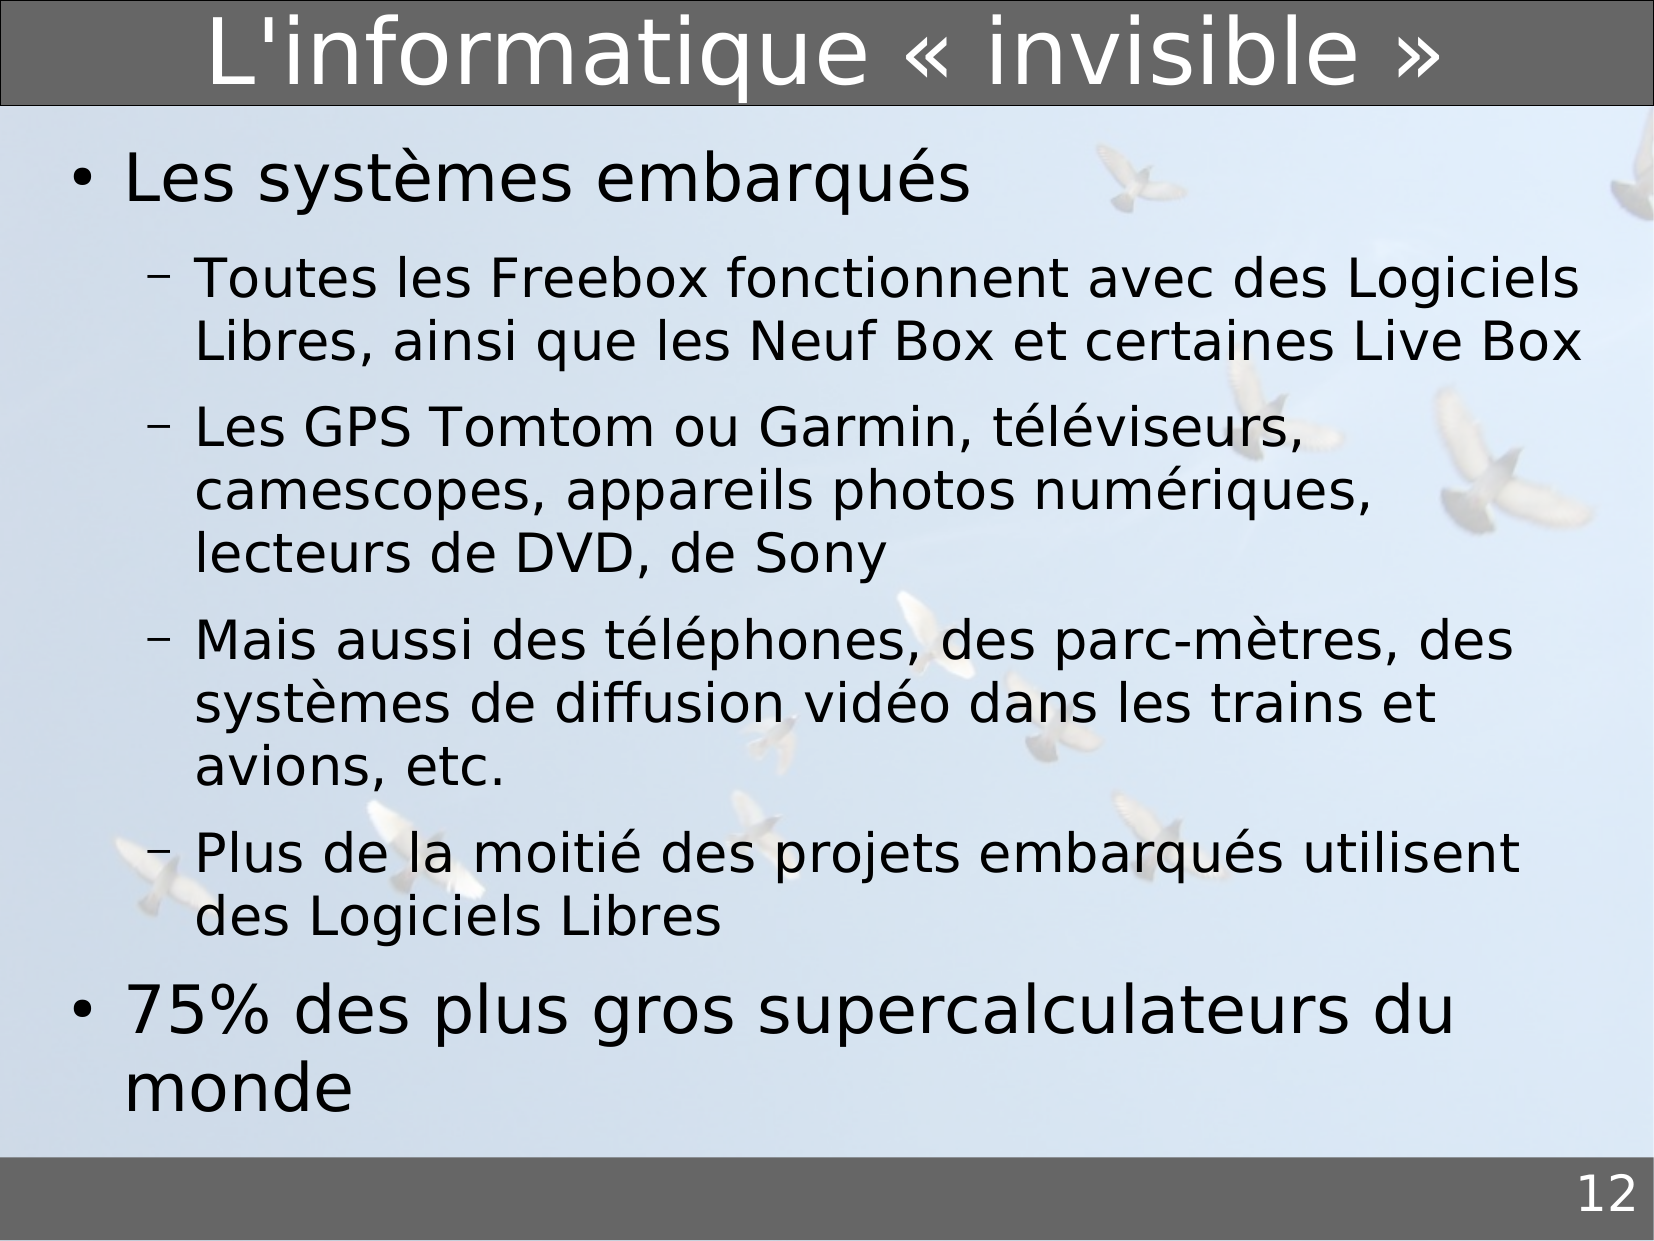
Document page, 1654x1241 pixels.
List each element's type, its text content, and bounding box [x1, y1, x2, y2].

list Les systèmes embarqués Toutes les Freebox fonctionnent avec des Logiciels Libres, ainsi que les Neuf Box et certaines Live Box Les GPS Tomtom ou Garmin, téléviseurs, camescopes, appareils photos numériques, lecteurs de DVD, de Sony Mais aussi des téléphones, des parc-mètres, des systèmes de diffusion vidéo dans les trains et avions, etc. Plus de la moitié des projets embarqués utilisent des Logiciels Libres 75% des plus gros supercalculateurs du monde [52, 139, 1610, 1128]
title L'informatique « invisible » [0, 0, 1654, 107]
